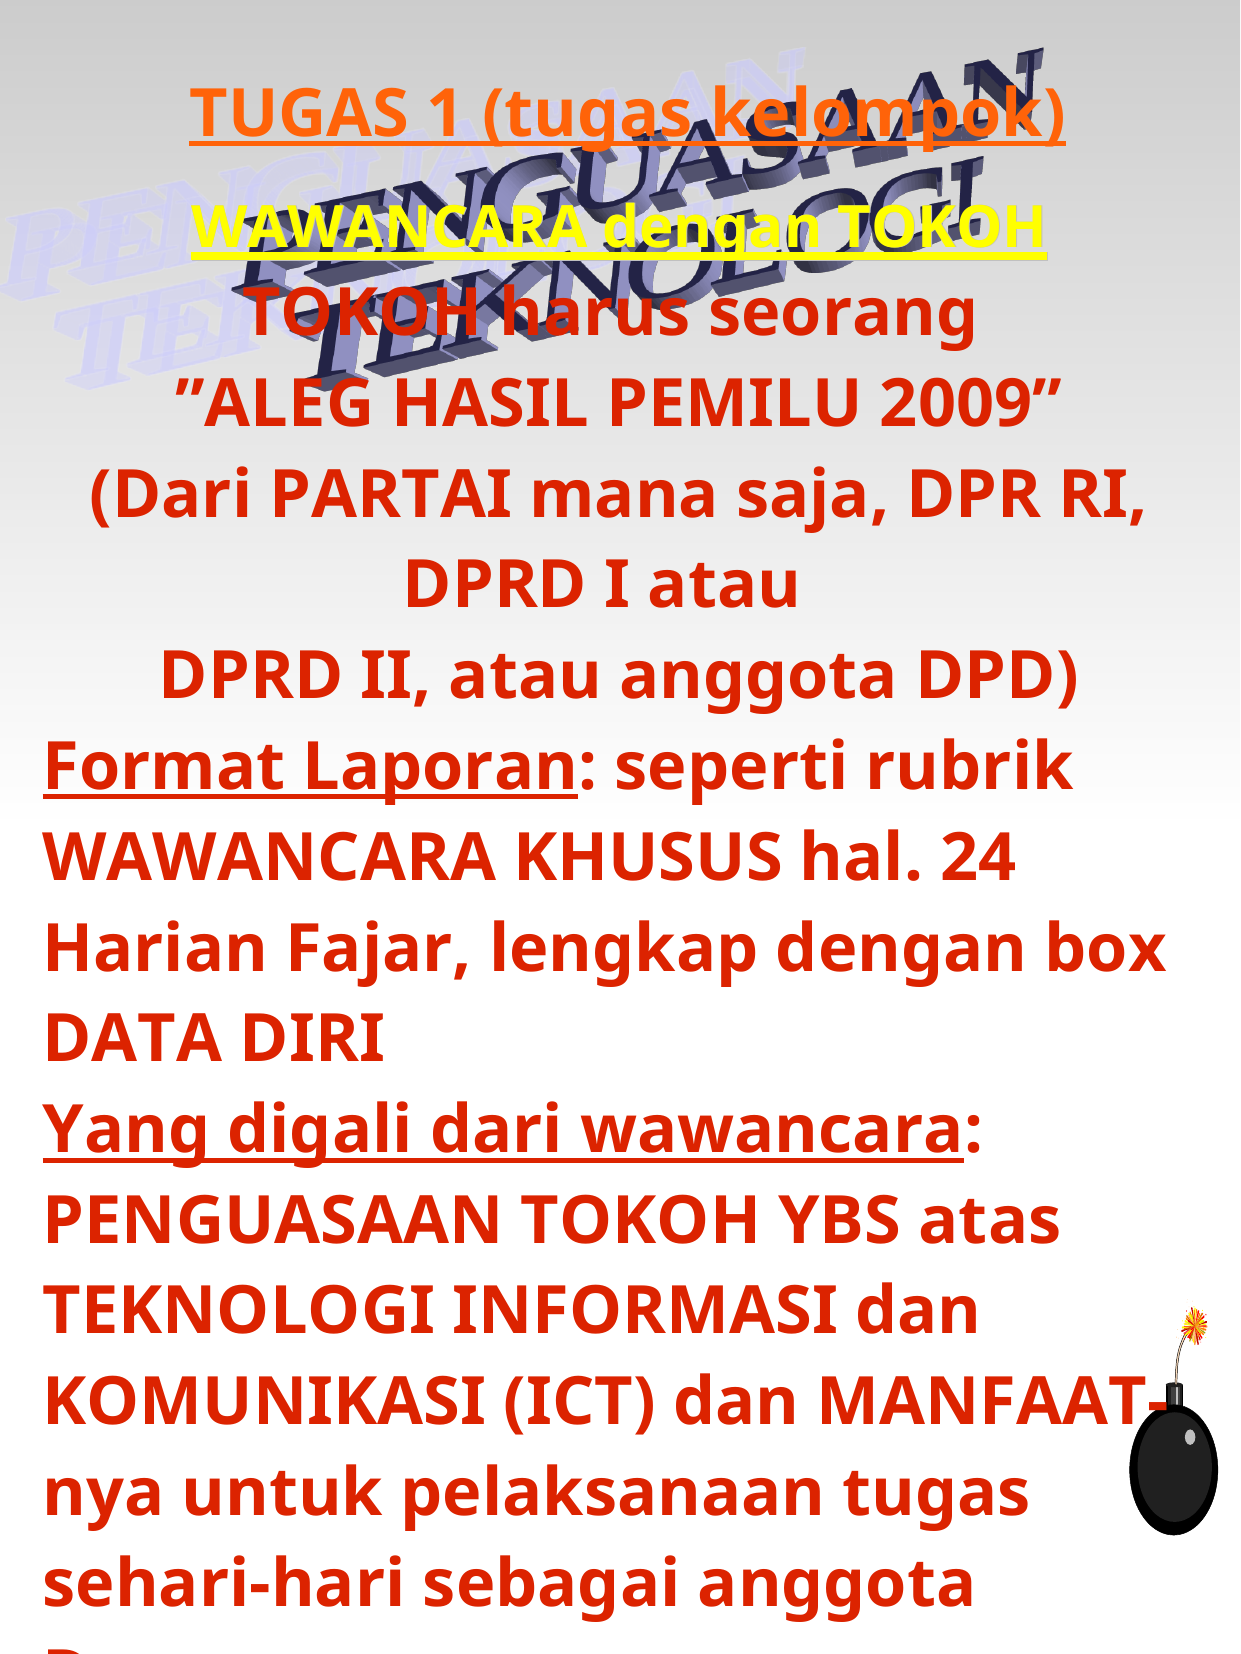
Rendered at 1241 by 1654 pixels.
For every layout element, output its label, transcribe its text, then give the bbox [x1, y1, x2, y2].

picture [1211, 1299, 1219, 1536]
list TUGAS 1 (tugas kelompok) WAWANCARA dengan TOKOH TOKOH harus seorang ”ALEG HASIL PEMILU 2009” (Dari PARTAI mana saja, DPR RI, DPRD I atau DPRD II, atau anggota DPD) Format Laporan: seperti rubrik WAWANCARA KHUSUS hal. 24 Harian Fajar, lengkap dengan box DATA DIRI Yang digali dari wawancara: PENGUASAAN TOKOH YBS atas TEKNOLOGI INFORMASI dan KOMUNIKASI (ICT) dan MANFAAT-nya untuk pelaksanaan tugas sehari-hari sebagai anggota Dewan. [27, 35, 1211, 1652]
